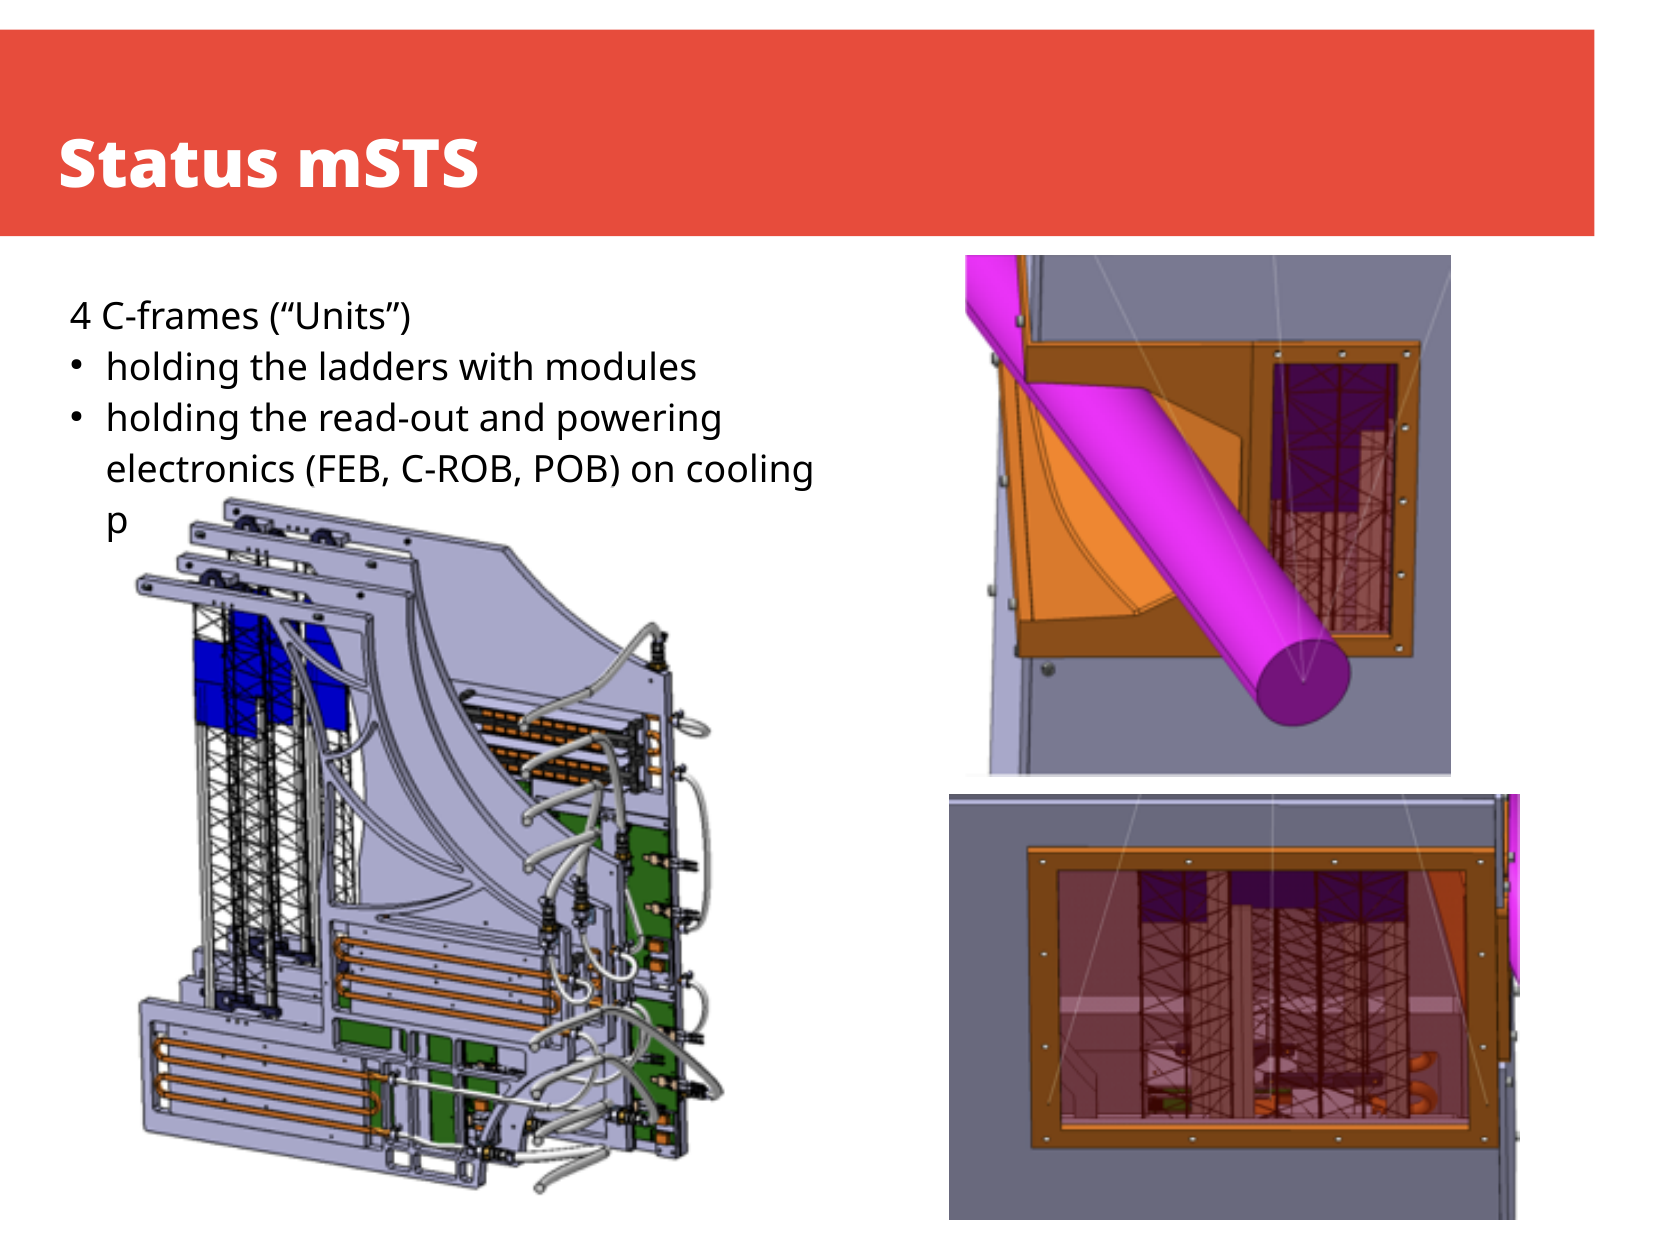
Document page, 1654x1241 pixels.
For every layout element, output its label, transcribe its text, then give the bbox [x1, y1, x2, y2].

picture [949, 794, 1520, 1220]
picture [130, 486, 745, 1202]
text_box 4 C-frames (“Units”) holding the ladders with modules holding the read-out and powering electronics (FEB, C-ROB, POB) on cooling plates [55, 282, 868, 487]
title Status mSTS [59, 59, 1595, 207]
picture [965, 255, 1451, 777]
